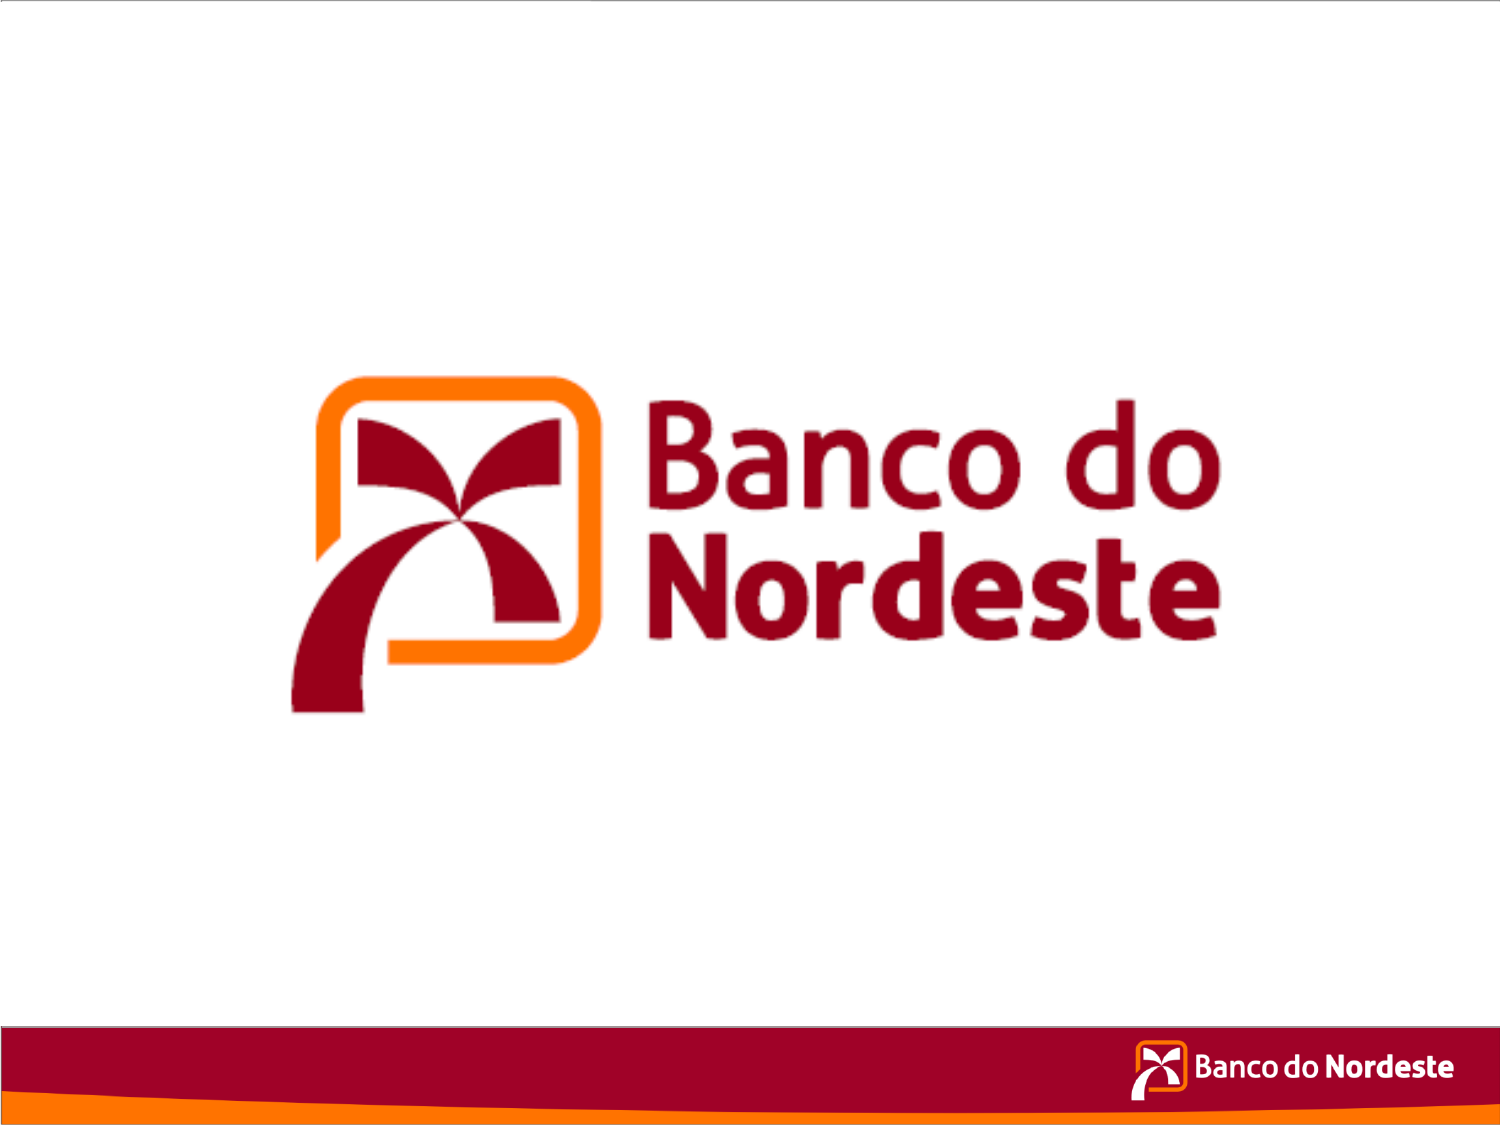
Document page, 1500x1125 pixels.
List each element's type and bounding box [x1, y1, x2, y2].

picture [253, 338, 1249, 745]
text_box [0, 2, 1500, 1026]
